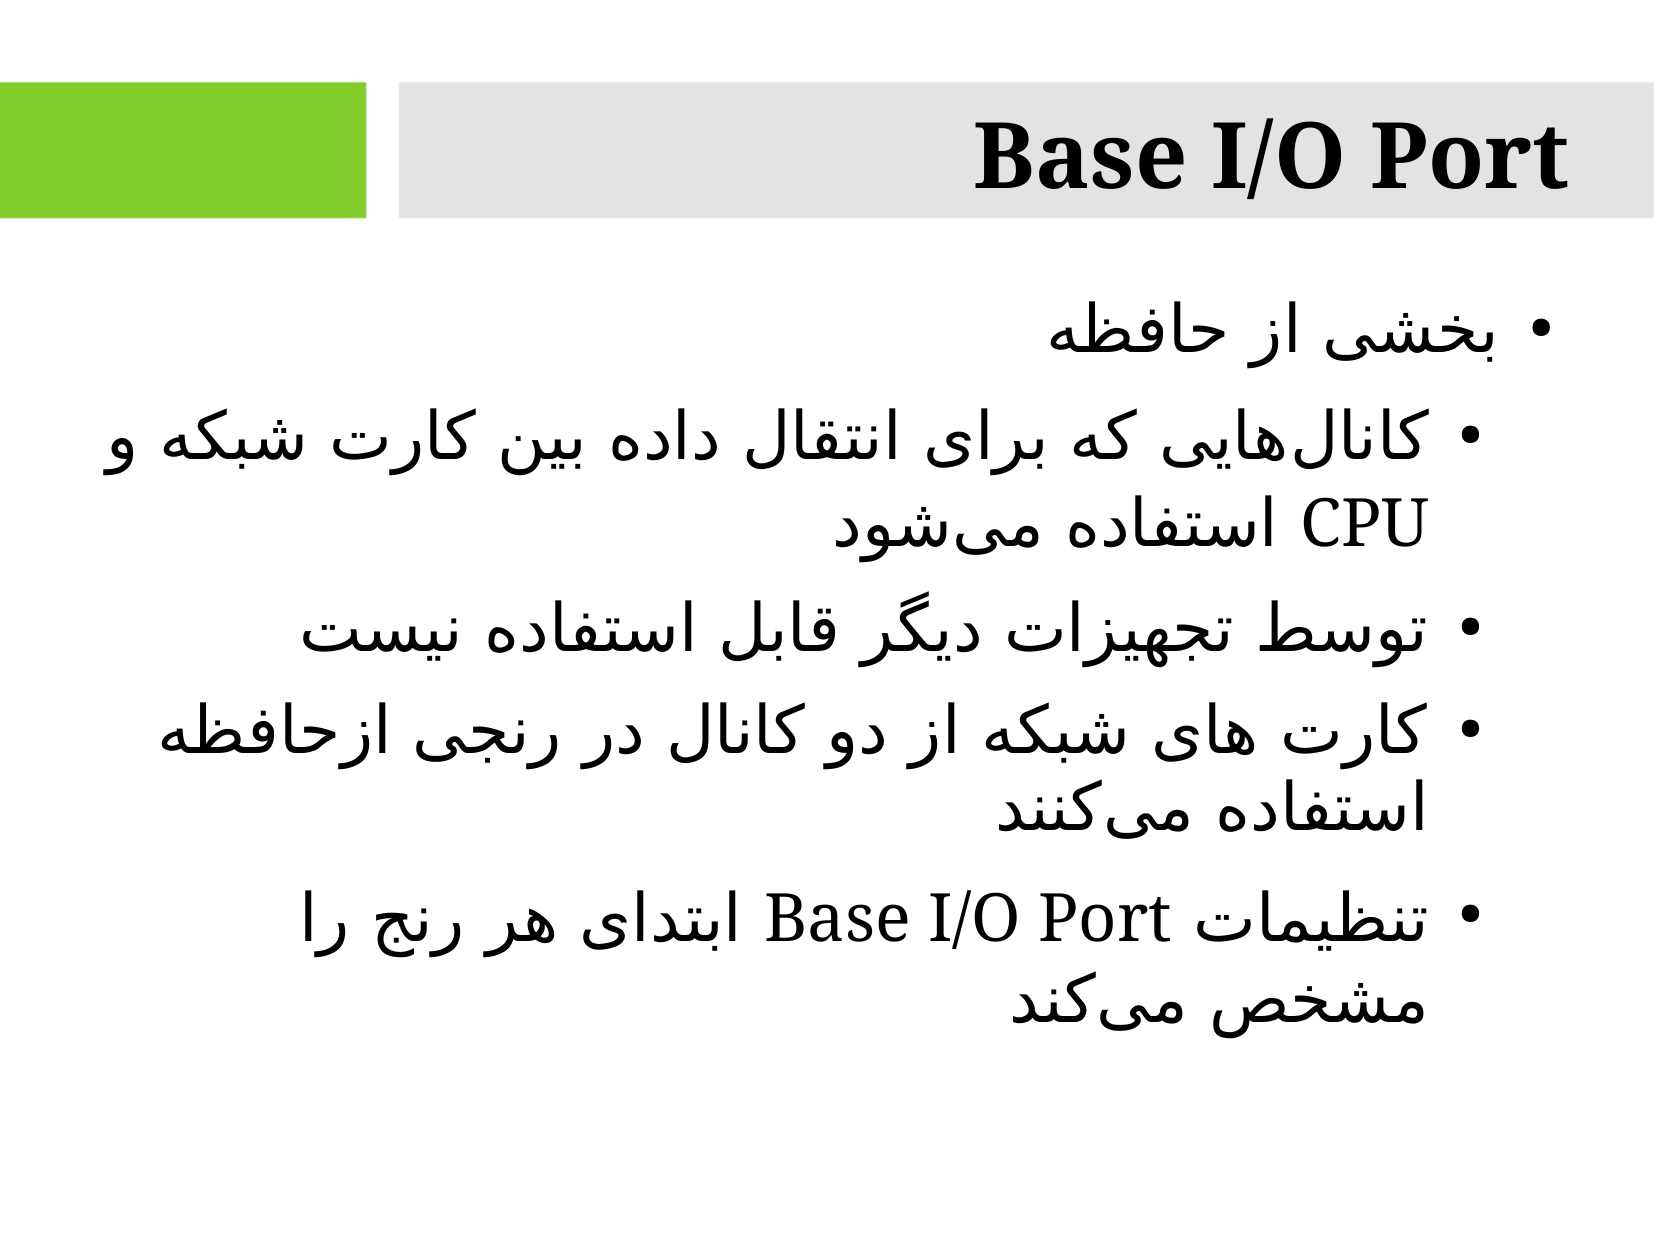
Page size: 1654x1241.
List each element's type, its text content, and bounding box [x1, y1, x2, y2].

picture [0, 0, 1654, 1241]
title Base I/O Port [82, 49, 1571, 257]
list بخشی از حافظه کانال‌هایی که برای انتقال داده بین کارت شبکه و CPU استفاده می‌شود توسط تجهیزات دیگر قابل استفاده نیست کارت های شبکه از دو کانال در رنجی ازحافظه استفاده می‌کنند تنظیمات Base I/O Port ابتدای هر رنج را مشخص می‌کند [82, 290, 1571, 1182]
